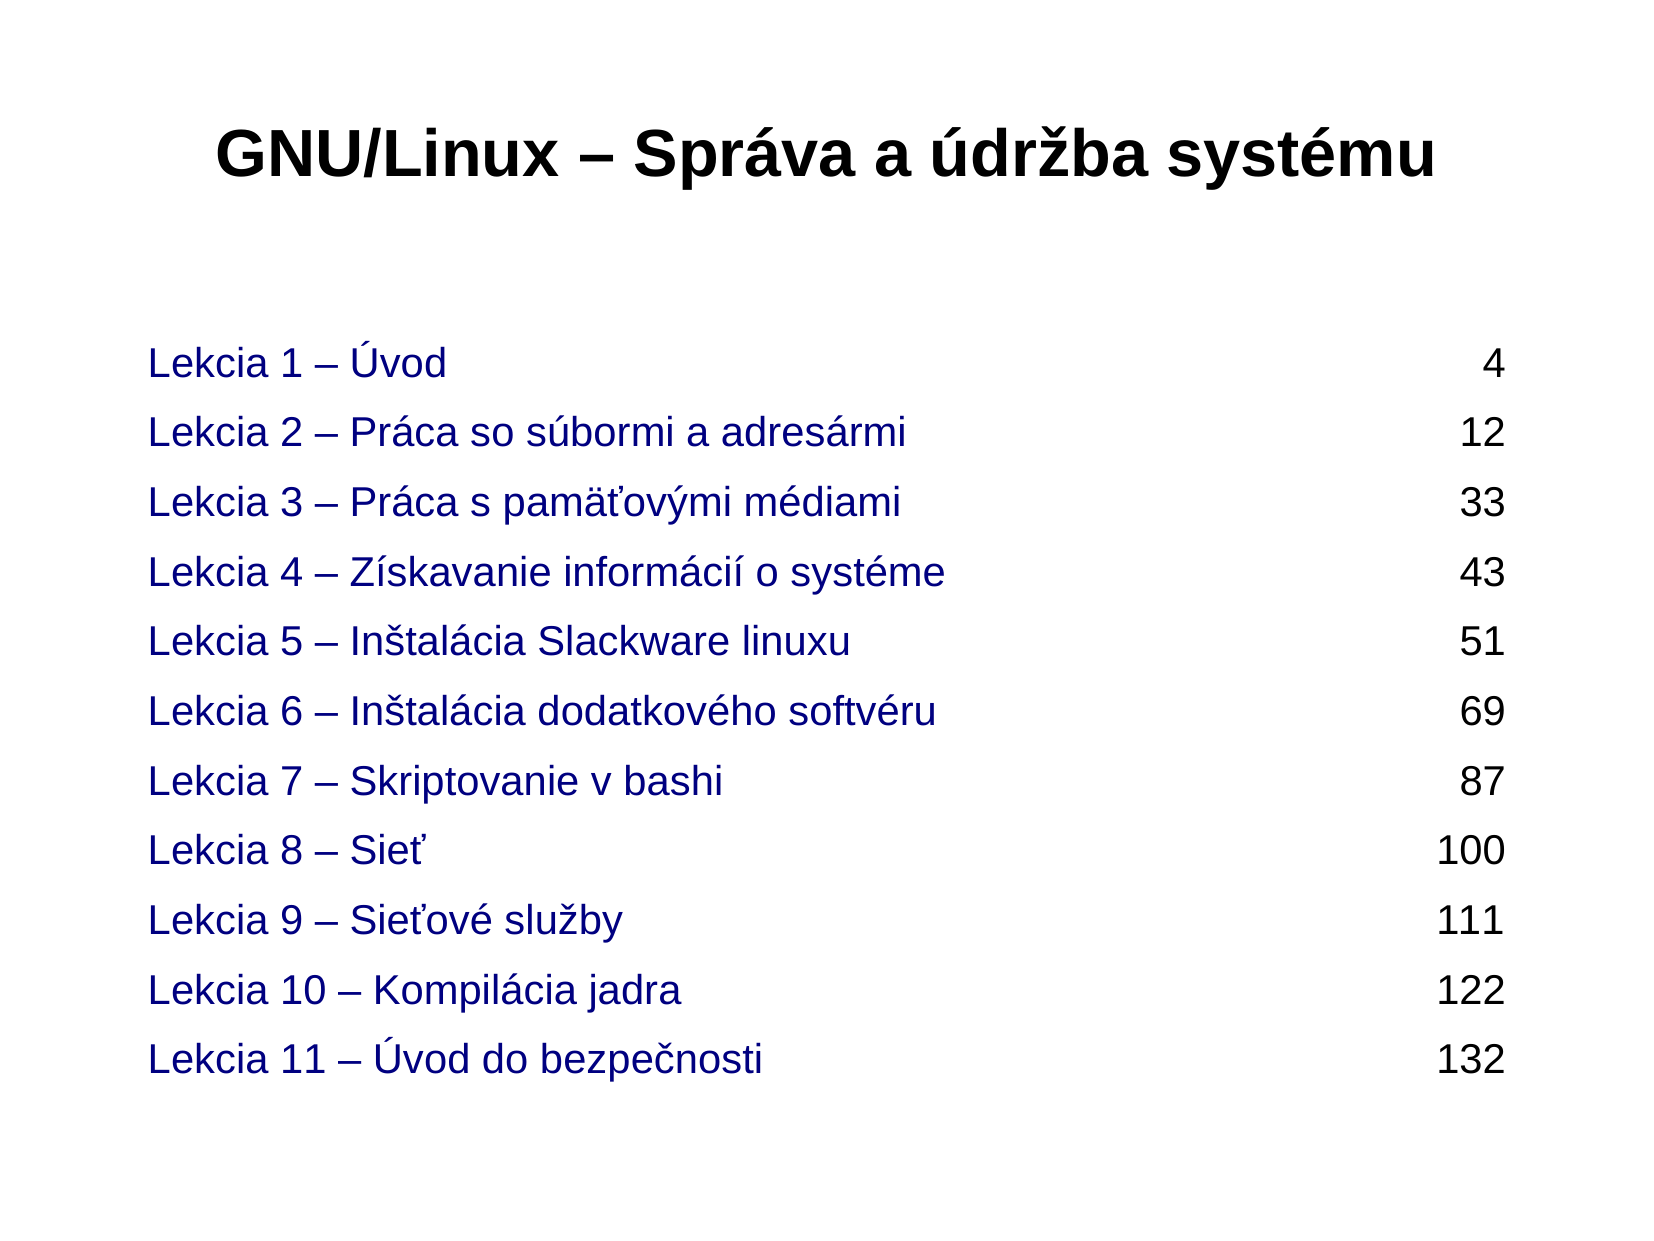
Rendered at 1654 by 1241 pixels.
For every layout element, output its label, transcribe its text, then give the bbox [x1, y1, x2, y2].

text_box 4 12 33 43 51 69 87 100 111 122 132 [1322, 297, 1506, 1102]
subtitle Lekcia 1 – Úvod Lekcia 2 – Práca so súbormi a adresármi Lekcia 3 – Práca s pamäťovými médiami Lekcia 4 – Získavanie informácií o systéme Lekcia 5 – Inštalácia Slackware linuxu Lekcia 6 – Inštalácia dodatkového softvéru Lekcia 7 – Skriptovanie v bashi Lekcia 8 – Sieť Lekcia 9 – Sieťové služby Lekcia 10 – Kompilácia jadra Lekcia 11 – Úvod do bezpečnosti [147, 297, 1128, 1102]
title GNU/Linux – Správa a údržba systému [82, 49, 1571, 257]
